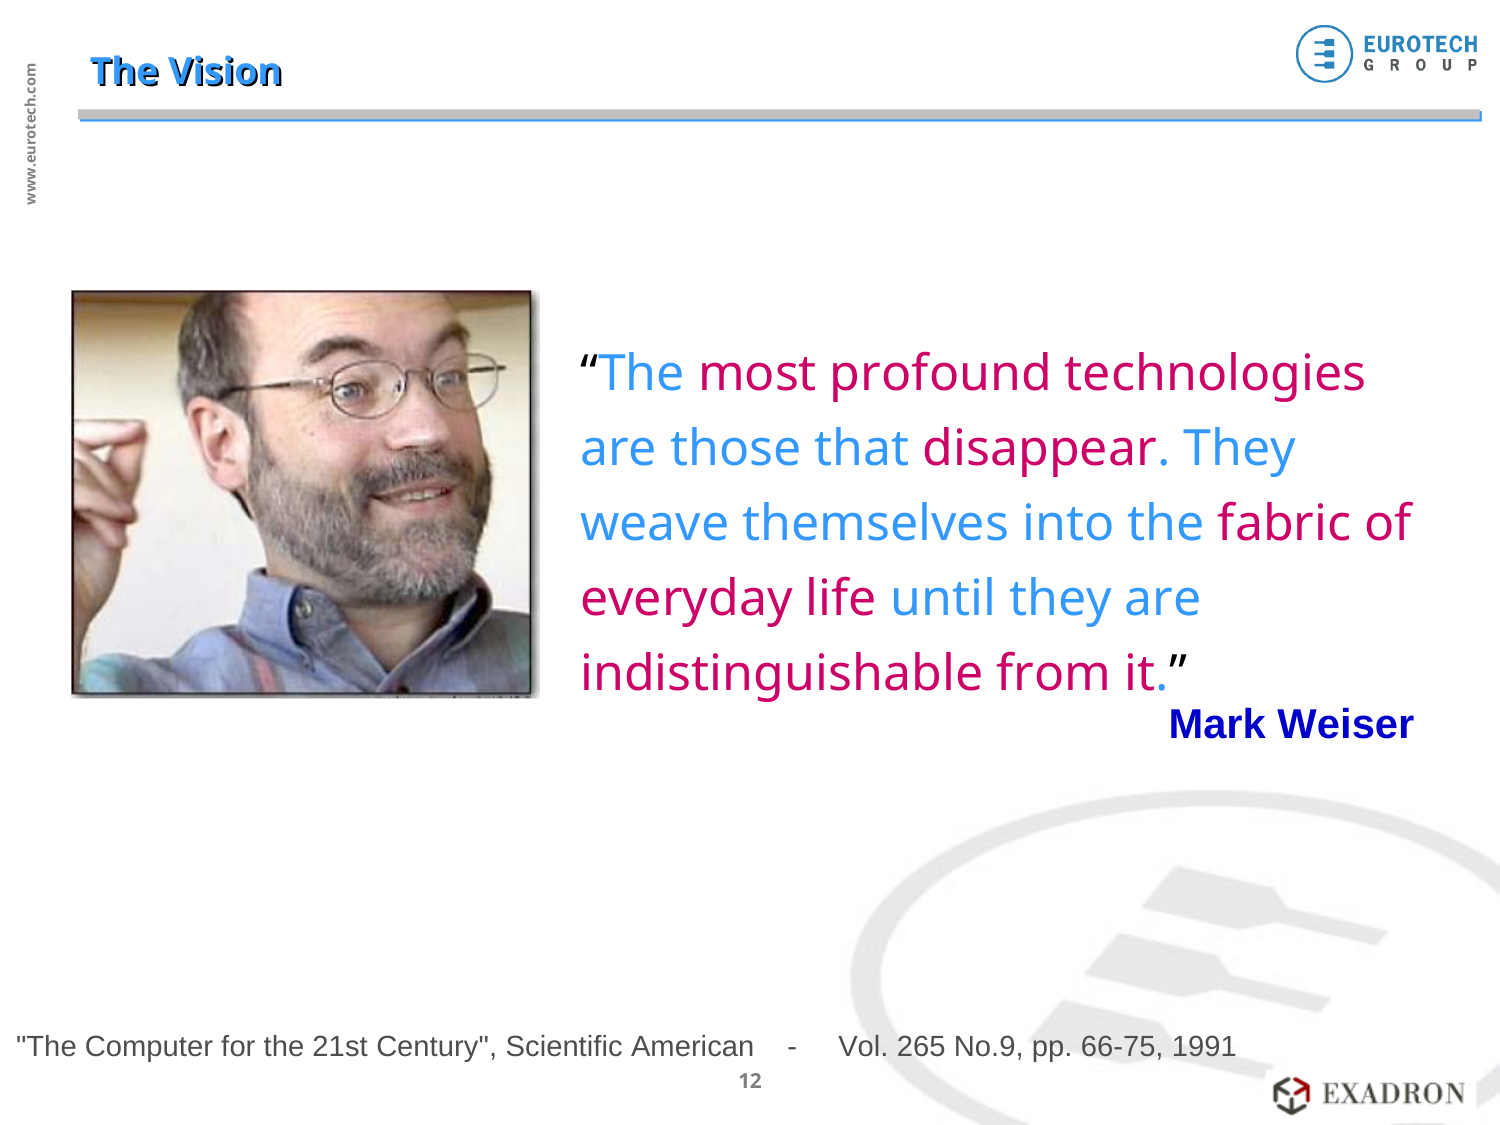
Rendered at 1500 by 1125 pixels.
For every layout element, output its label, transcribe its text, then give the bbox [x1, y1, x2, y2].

picture [69, 288, 540, 702]
text_box "The Computer for the 21st Century", Scientific American - Vol. 265 No.9, pp. 66-75, 1991 [0, 1022, 1464, 1071]
text_box “The most profound technologies are those that disappear. They weave themselves into the fabric of everyday life until they are indistinguishable from it.” [563, 322, 1456, 661]
text_box Mark Weiser [1152, 692, 1431, 756]
title The Vision [74, 39, 1190, 101]
picture [839, 774, 1500, 1125]
picture [1295, 24, 1477, 83]
